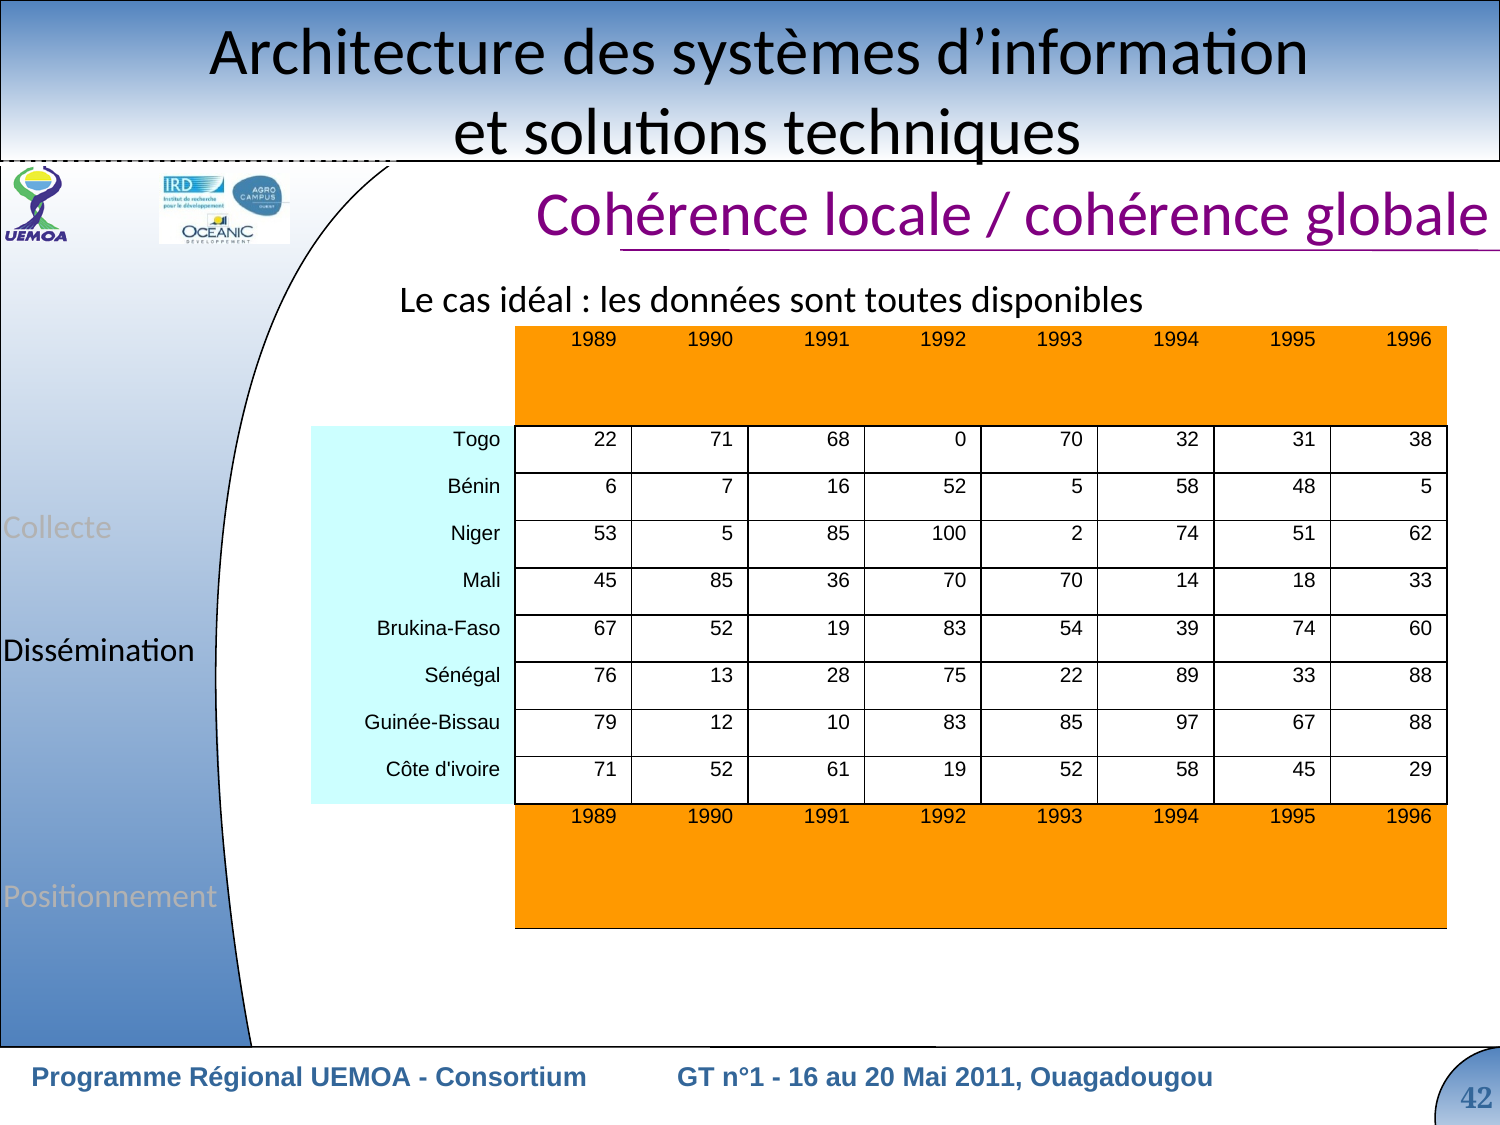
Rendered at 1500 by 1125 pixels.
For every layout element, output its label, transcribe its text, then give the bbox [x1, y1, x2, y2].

table_cell 88 [1331, 710, 1446, 756]
table_cell Sénégal [313, 662, 514, 709]
table_cell 33 [1215, 663, 1330, 709]
table_cell 68 [749, 427, 864, 472]
table_cell 6 [516, 474, 631, 520]
table_cell Guinée-Bissau [313, 709, 514, 756]
table_cell 29 [1331, 757, 1446, 803]
table_cell 52 [865, 474, 980, 520]
table_cell 28 [749, 663, 864, 709]
table_cell 7 [632, 474, 747, 520]
table_cell 75 [865, 663, 980, 709]
table_cell 39 [1098, 616, 1213, 661]
table_cell 74 [1098, 521, 1213, 567]
table_cell 60 [1331, 616, 1446, 661]
table_cell 16 [749, 474, 864, 520]
table_cell 61 [749, 757, 864, 803]
table_cell 70 [982, 427, 1097, 472]
table_cell 0 [865, 427, 980, 472]
table_cell 13 [632, 663, 747, 709]
table_cell 1996 [1330, 805, 1447, 928]
table_cell 74 [1215, 616, 1330, 661]
table_cell 2 [982, 521, 1097, 567]
table_cell 33 [1331, 569, 1446, 614]
table_header [311, 326, 515, 426]
table_cell 88 [1331, 663, 1446, 709]
table_cell 83 [865, 616, 980, 661]
table_cell 67 [1215, 710, 1330, 756]
table_cell 45 [516, 569, 631, 614]
table_cell 32 [1098, 427, 1213, 472]
table_cell 71 [516, 757, 631, 803]
table_cell [313, 804, 515, 929]
table_cell 1995 [1214, 805, 1330, 928]
picture [159, 173, 265, 244]
table_header 1994 [1097, 326, 1214, 425]
table_cell 45 [1215, 757, 1330, 803]
table_cell Bénin [311, 473, 514, 521]
table_cell 89 [1098, 663, 1213, 709]
text_box Cohérence locale / cohérence globale [265, 165, 1500, 256]
table_header 1989 [515, 328, 632, 425]
table_cell 1991 [748, 805, 865, 928]
table_cell 5 [982, 474, 1097, 520]
table_cell 19 [749, 616, 864, 661]
table_cell 52 [632, 757, 747, 803]
table_cell 58 [1098, 474, 1213, 520]
table_cell 38 [1331, 427, 1446, 472]
table_cell 10 [749, 710, 864, 756]
table_cell 67 [516, 616, 631, 661]
picture [0, 166, 73, 244]
table_cell 1993 [981, 805, 1097, 928]
table_cell Togo [311, 426, 514, 473]
table_cell 1992 [865, 805, 981, 928]
table_cell 97 [1098, 710, 1213, 756]
table_cell 19 [865, 757, 980, 803]
table_cell 52 [632, 616, 747, 661]
table_cell Mali [313, 568, 514, 615]
table_cell 62 [1331, 521, 1446, 567]
table_cell Côte d'ivoire [313, 756, 514, 804]
table_cell 85 [632, 569, 747, 614]
table_cell 18 [1215, 569, 1330, 614]
table_header 1993 [981, 328, 1097, 425]
table_cell 31 [1215, 427, 1330, 472]
table_header 1995 [1214, 326, 1330, 425]
table_cell 54 [982, 616, 1097, 661]
table_cell 22 [982, 663, 1097, 709]
table_cell 100 [865, 521, 980, 567]
table_header 1990 [632, 328, 748, 425]
table_cell 1990 [632, 805, 748, 928]
table_cell 1989 [515, 805, 632, 928]
table_cell Brukina-Faso [313, 615, 514, 662]
table_cell 12 [632, 710, 747, 756]
table_cell Niger [313, 521, 514, 568]
table_cell 51 [1215, 521, 1330, 567]
text_box Architecture des systèmes d’information et solutions techniques [53, 0, 1483, 161]
table_cell 85 [749, 521, 864, 567]
table_cell 58 [1098, 757, 1213, 803]
table_header Collecte Dissémination Positionnement [0, 497, 313, 1045]
table_cell 36 [749, 569, 864, 614]
table_cell 79 [516, 710, 631, 756]
table_cell 53 [516, 521, 631, 567]
text_box Le cas idéal : les données sont toutes disponibles [384, 267, 1160, 328]
table_cell 83 [865, 710, 980, 756]
table_header 1996 [1330, 326, 1447, 425]
table_cell 52 [982, 757, 1097, 803]
table_cell 5 [1331, 474, 1446, 520]
table_cell 48 [1215, 474, 1330, 520]
table_cell 76 [516, 663, 631, 709]
table_cell 22 [516, 427, 631, 472]
table_cell 1994 [1097, 805, 1214, 928]
table_header 1991 [748, 328, 865, 425]
table_cell 71 [632, 427, 747, 472]
table_cell 70 [865, 569, 980, 614]
table_header 1992 [865, 328, 981, 425]
table_cell 5 [632, 521, 747, 567]
table_cell 85 [982, 710, 1097, 756]
table_cell 14 [1098, 569, 1213, 614]
table_cell 70 [982, 569, 1097, 614]
